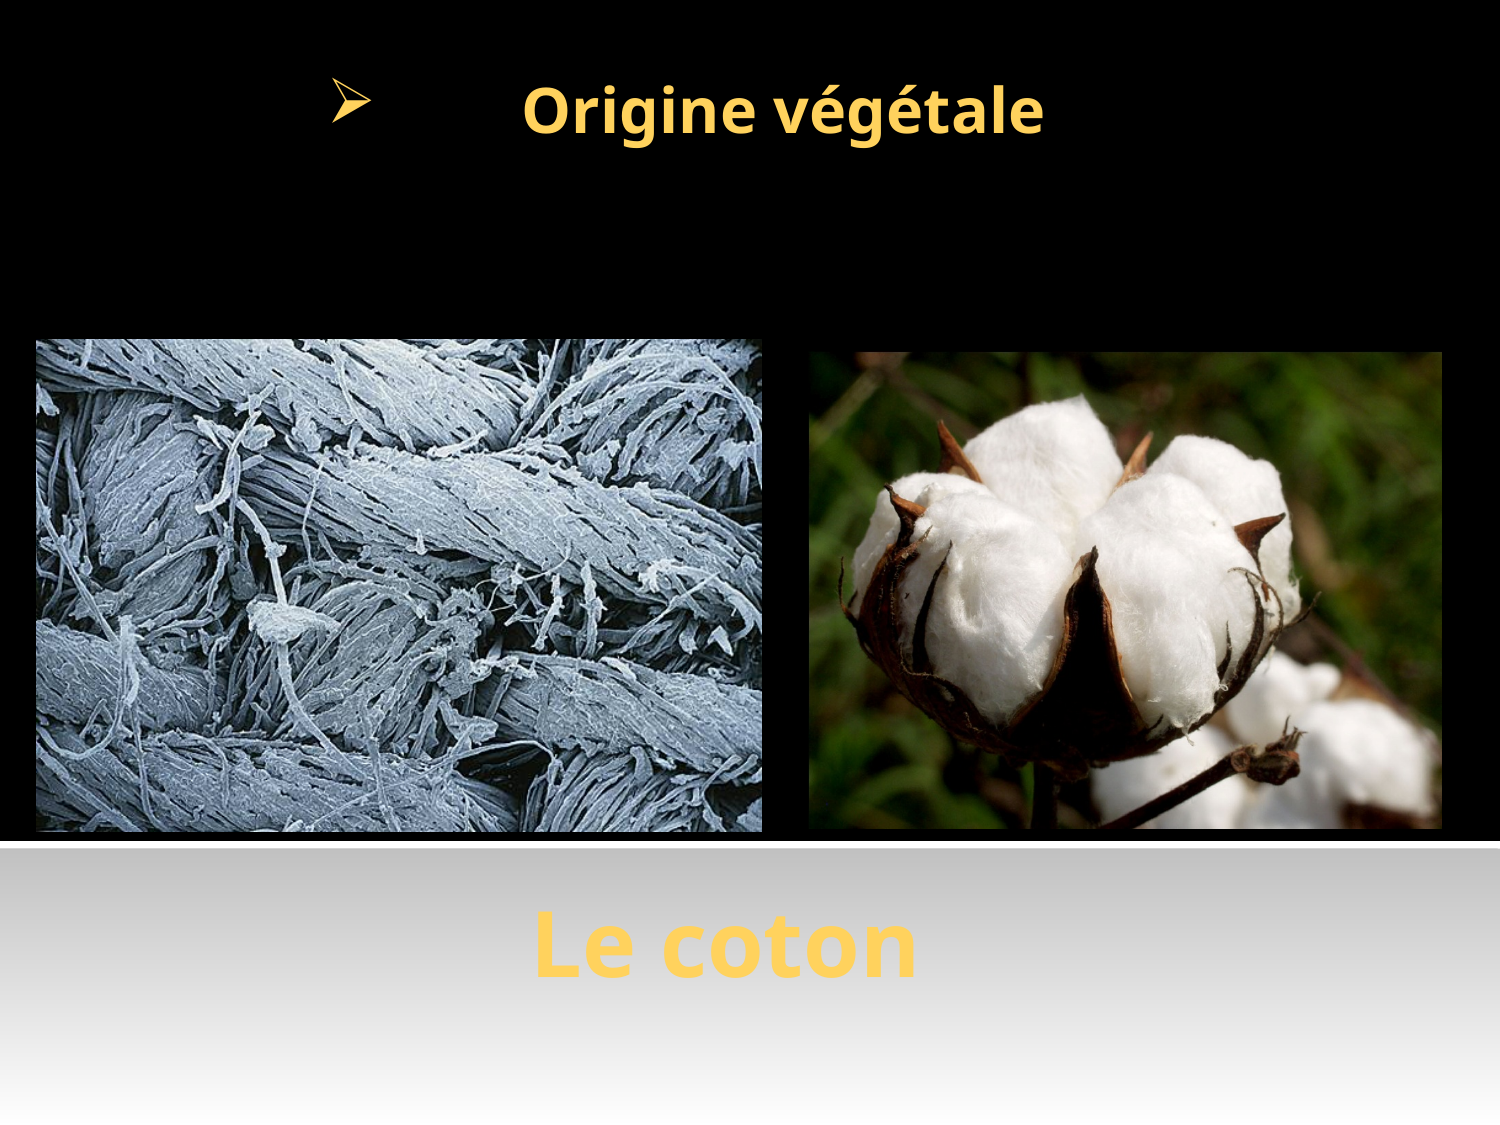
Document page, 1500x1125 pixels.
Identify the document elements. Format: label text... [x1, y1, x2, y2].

picture [808, 351, 1442, 829]
picture [36, 339, 762, 832]
title Origine végétale [93, 70, 1419, 223]
text_box Le coton [515, 878, 1032, 1004]
